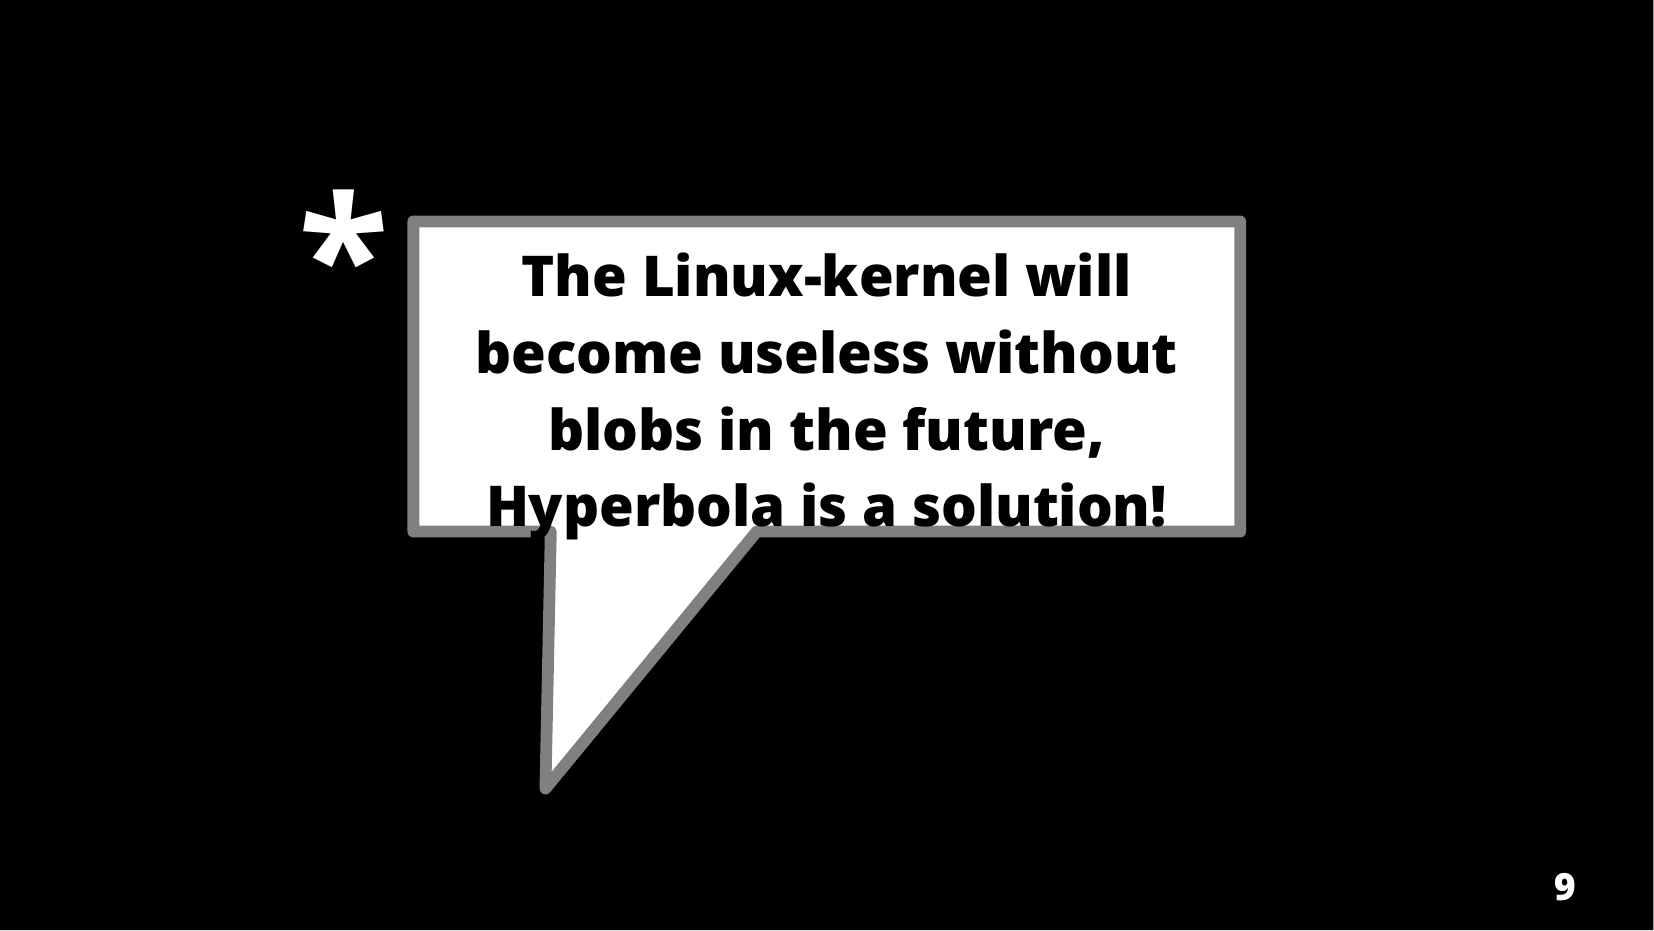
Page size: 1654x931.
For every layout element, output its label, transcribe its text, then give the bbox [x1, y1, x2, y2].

title The Linux-kernel will become useless without blobs in the future, Hyperbola is a solution! [442, 236, 1211, 502]
